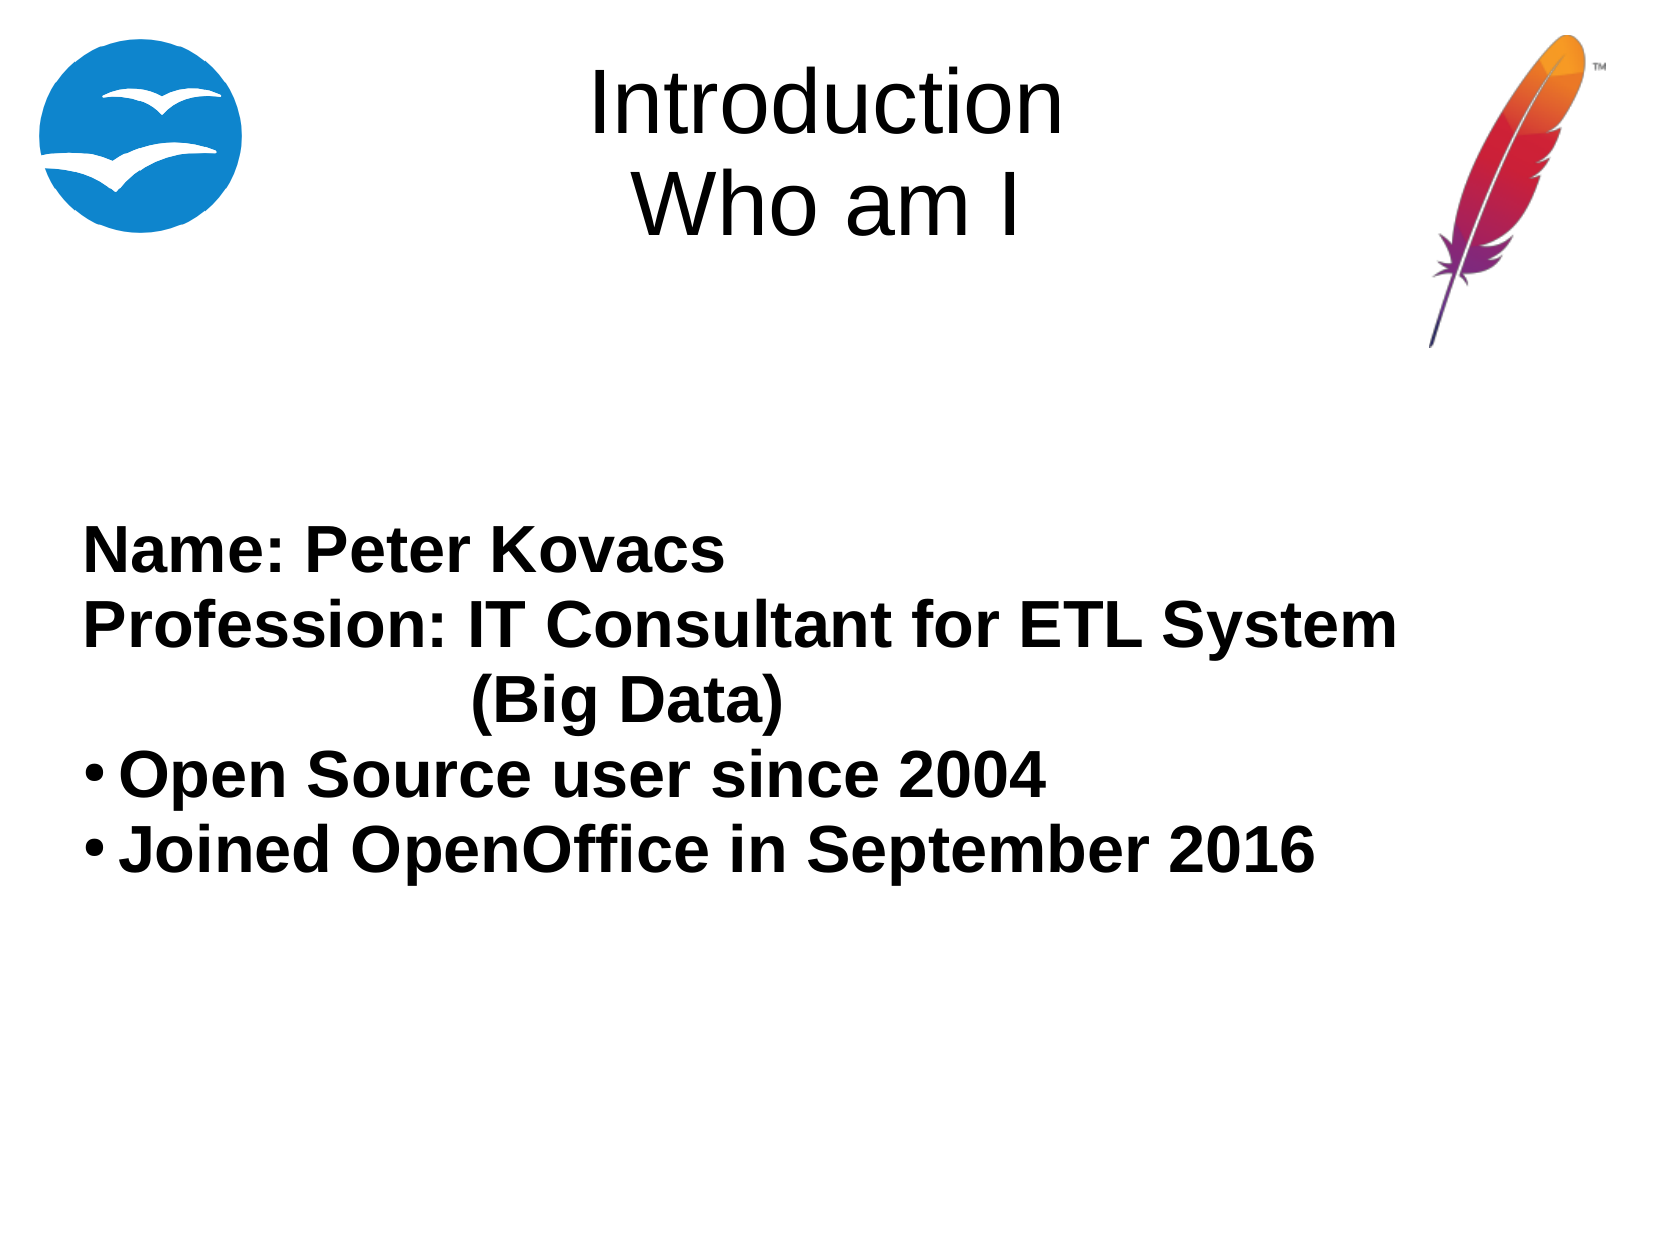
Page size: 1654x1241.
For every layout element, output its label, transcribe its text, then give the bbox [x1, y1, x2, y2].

picture [1429, 35, 1606, 348]
subtitle Name: Peter Kovacs Profession: IT Consultant for ETL System (Big Data) Open Source user since 2004 Joined OpenOffice in September 2016 [82, 290, 1571, 1109]
title Introduction Who am I [271, 49, 1429, 257]
picture [11, 11, 271, 260]
